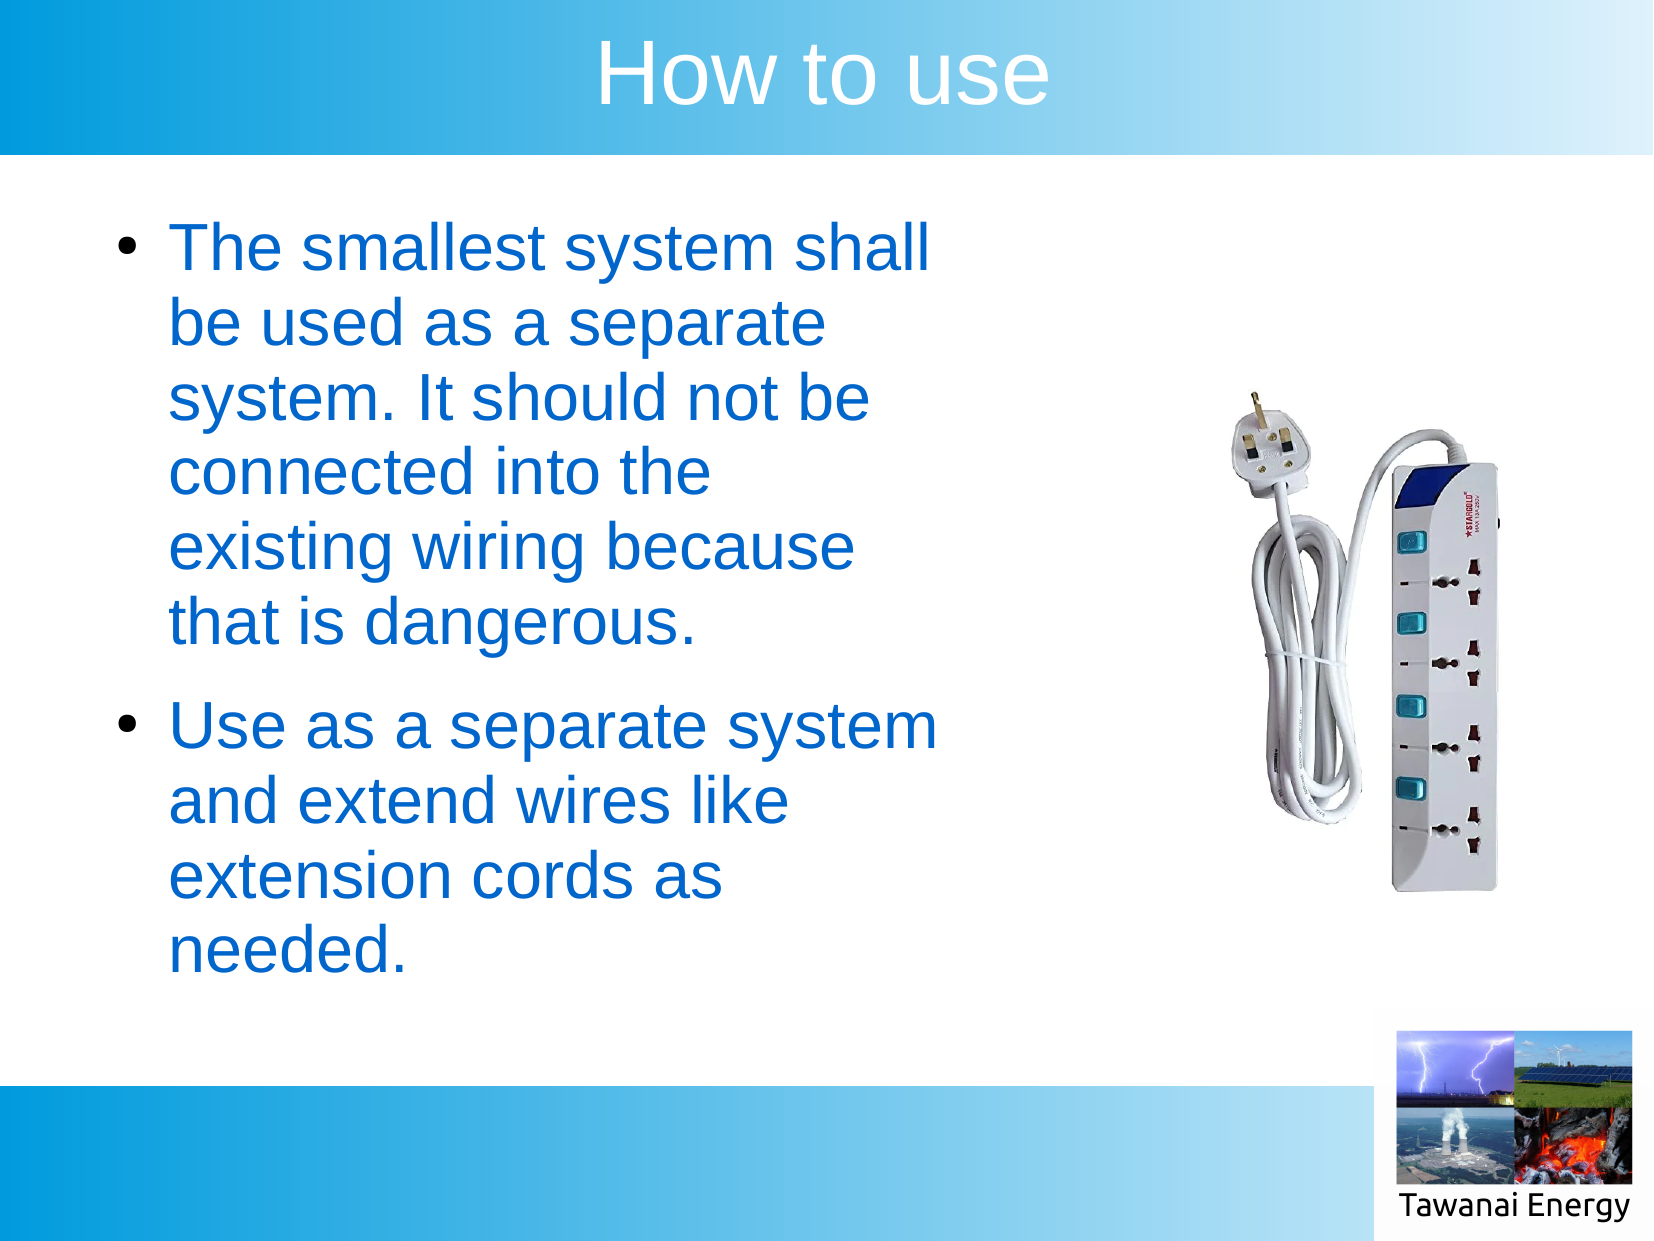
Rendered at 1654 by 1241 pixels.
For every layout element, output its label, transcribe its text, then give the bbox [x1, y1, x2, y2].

title How to use [79, 20, 1568, 126]
picture [1230, 389, 1501, 893]
picture [1374, 1009, 1654, 1241]
list The smallest system shall be used as a separate system. It should not be connected into the existing wiring because that is dangerous. Use as a separate system and extend wires like extension cords as needed. [97, 210, 946, 655]
